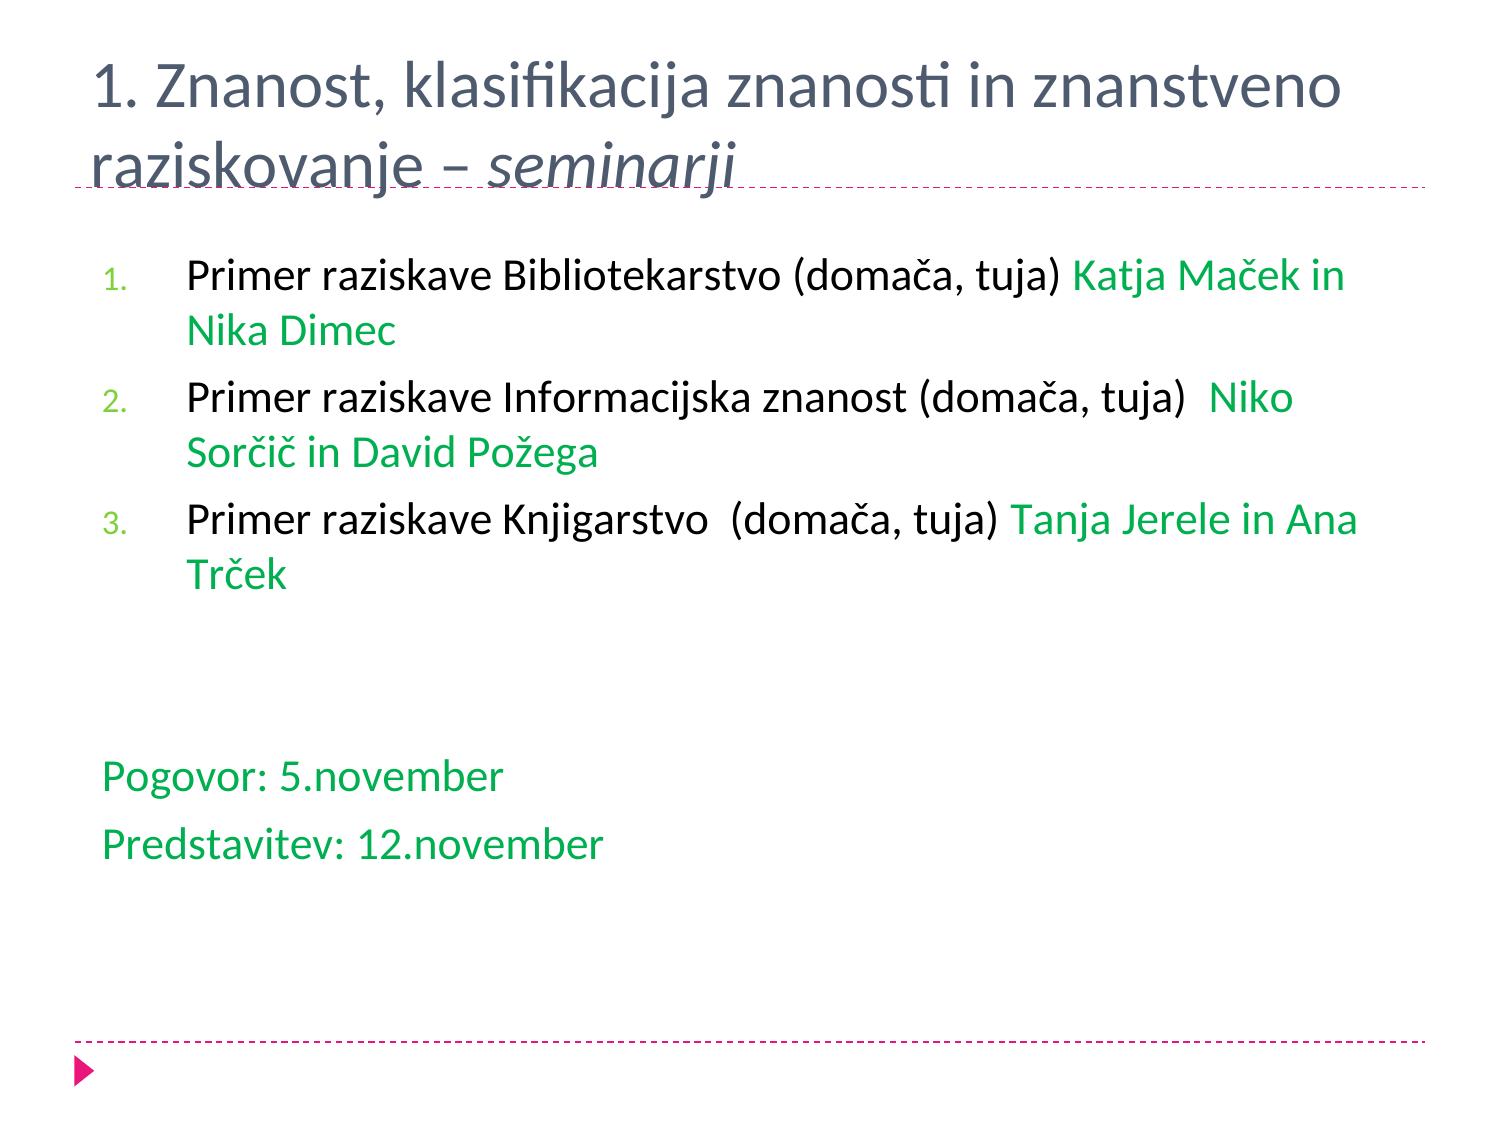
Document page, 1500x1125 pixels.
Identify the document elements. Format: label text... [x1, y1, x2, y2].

title 1. Znanost, klasifikacija znanosti in znanstveno raziskovanje – seminarji [75, 33, 1471, 208]
list Primer raziskave Bibliotekarstvo (domača, tuja) Katja Maček in Nika Dimec Primer raziskave Informacijska znanost (domača, tuja) Niko Sorčič in David Požega Primer raziskave Knjigarstvo (domača, tuja) Tanja Jerele in Ana Trček Pogovor: 5.november Predstavitev: 12.november [75, 236, 1426, 1075]
